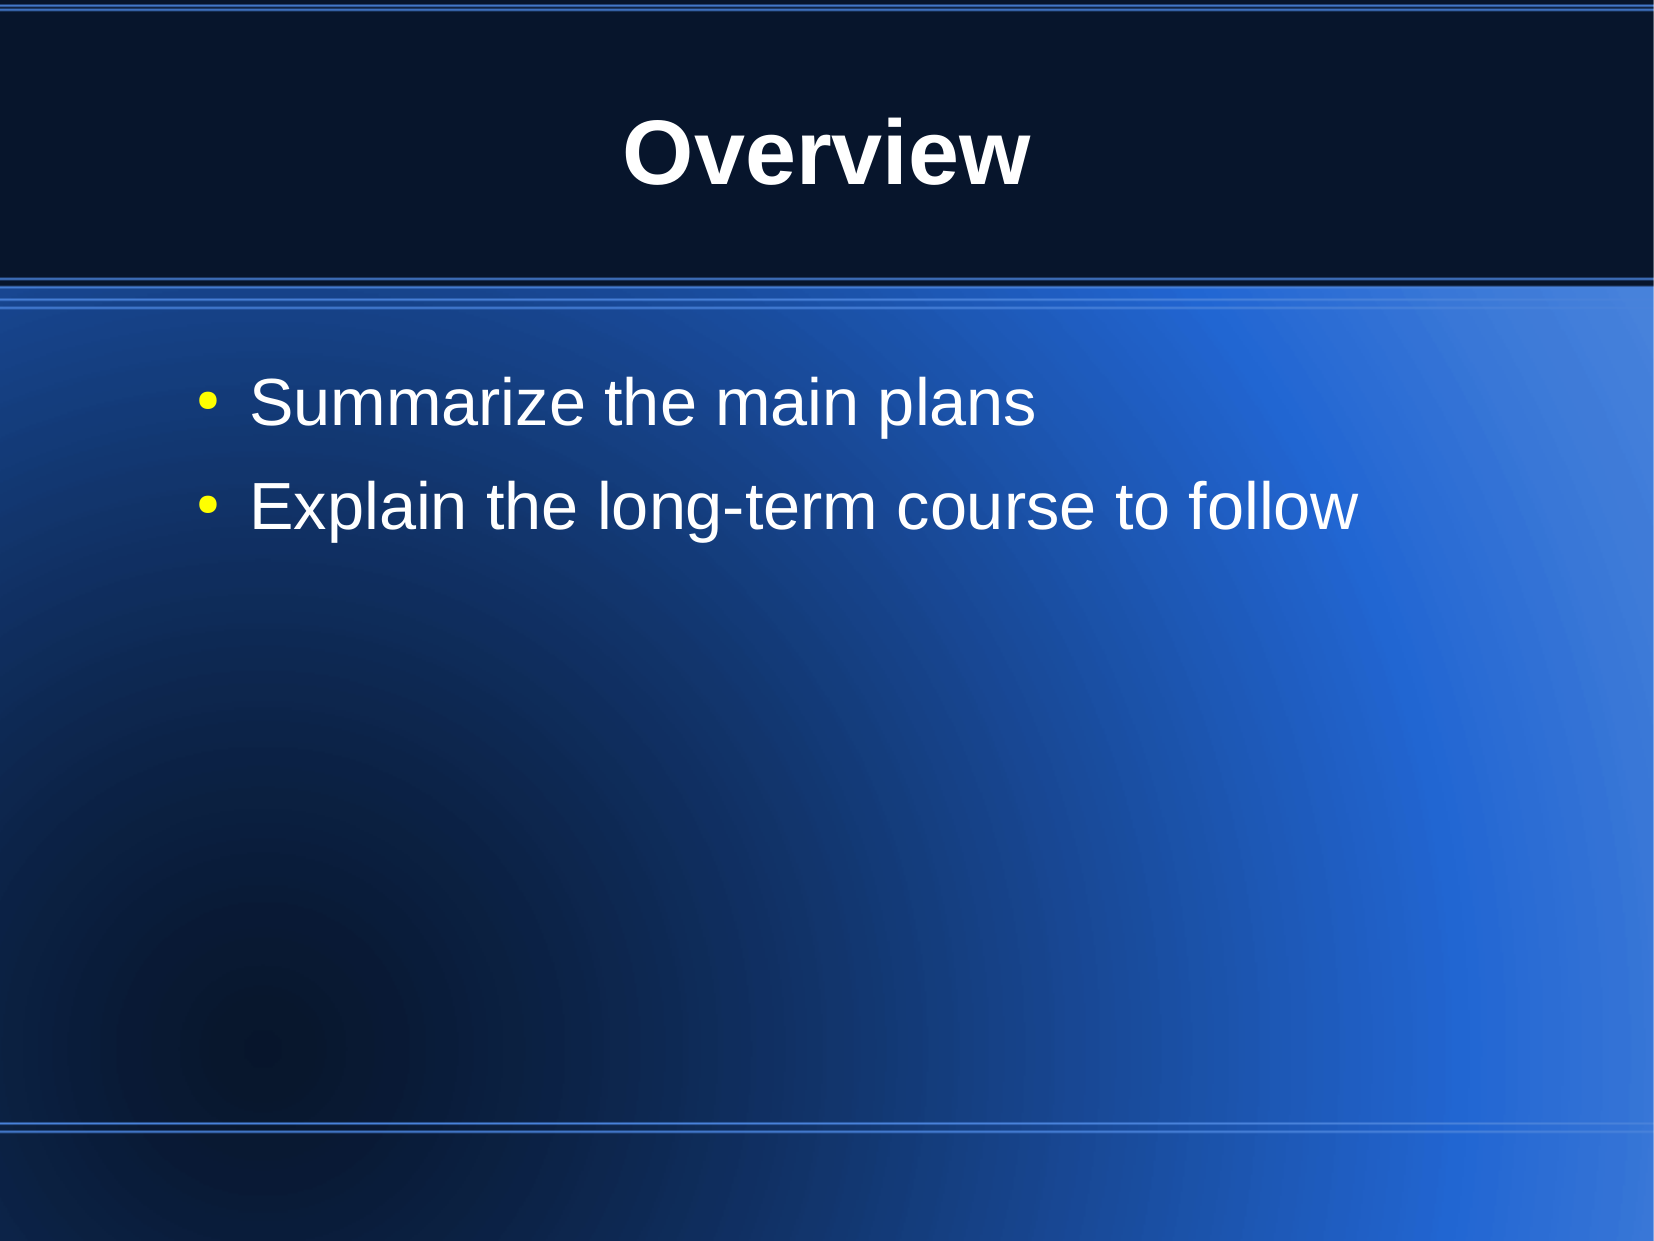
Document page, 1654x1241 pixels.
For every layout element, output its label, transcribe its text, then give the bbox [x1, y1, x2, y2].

picture [0, 0, 1654, 1241]
list Summarize the main plans Explain the long-term course to follow [178, 364, 1570, 1147]
title Overview [82, 49, 1571, 257]
